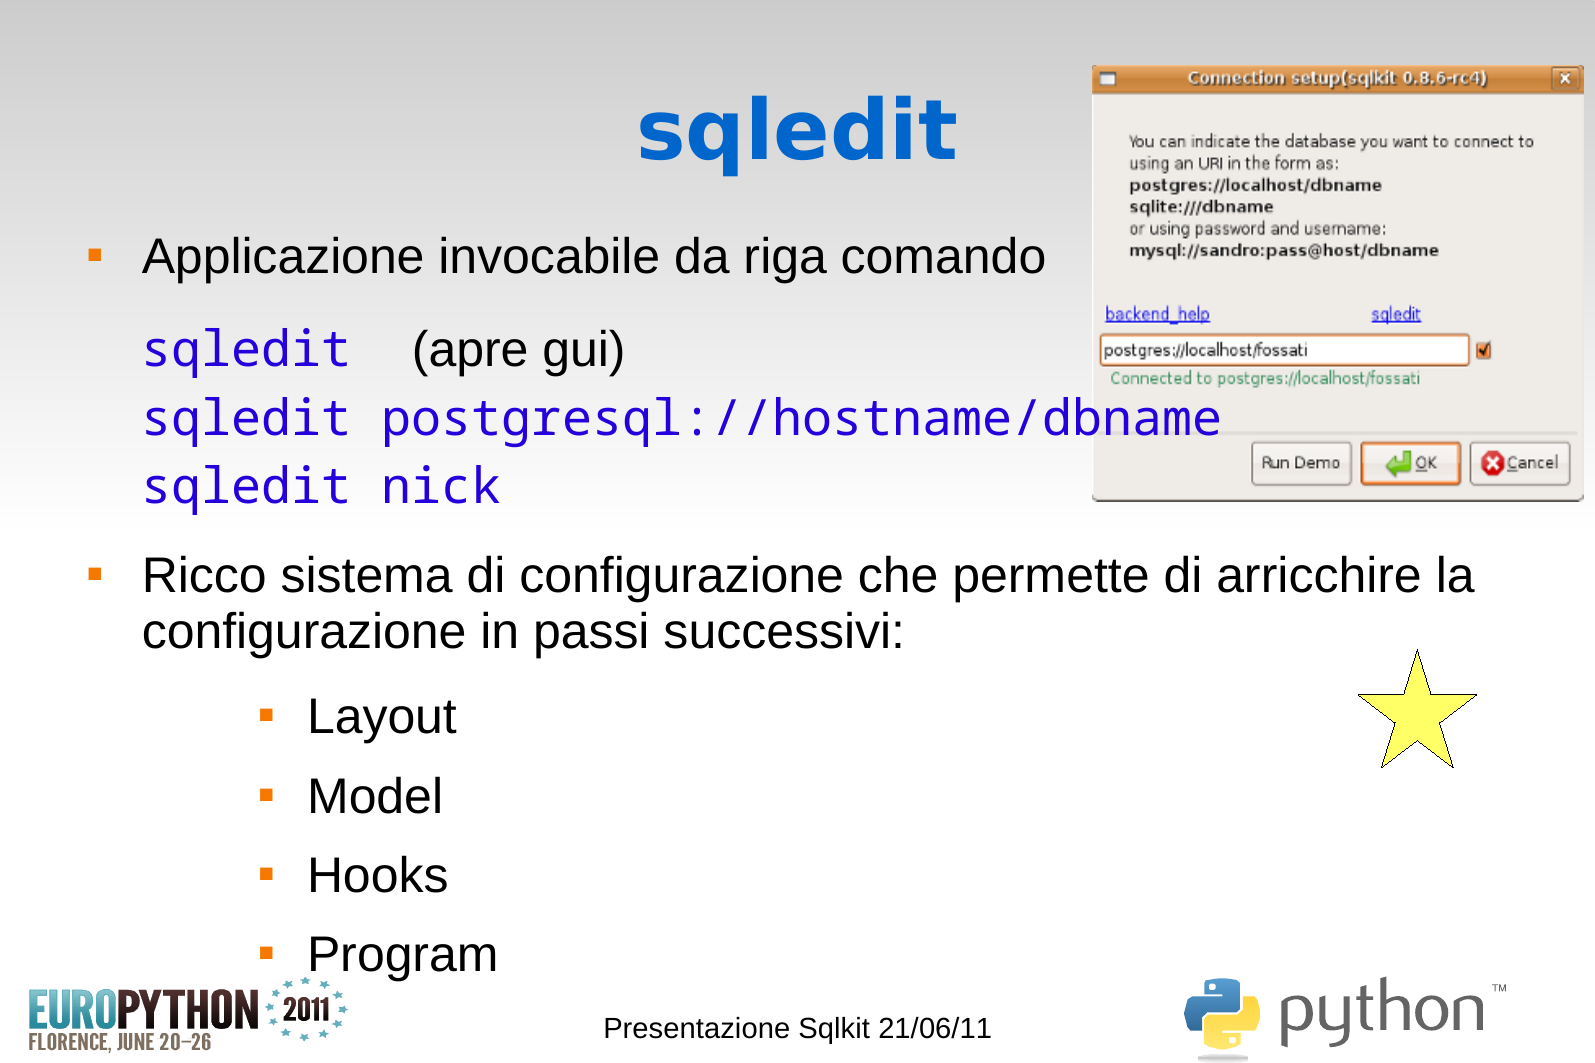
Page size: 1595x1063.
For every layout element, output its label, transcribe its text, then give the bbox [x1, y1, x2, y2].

list Applicazione invocabile da riga comando sqledit (apre gui) sqledit postgresql://hostname/dbname sqledit nick Ricco sistema di configurazione che permette di arricchire la configurazione in passi successivi: Layout Model Hooks Program [70, 227, 1506, 954]
picture [1092, 65, 1584, 502]
text_box [1358, 649, 1477, 768]
title sqledit [79, 49, 1515, 213]
picture [29, 974, 355, 1058]
